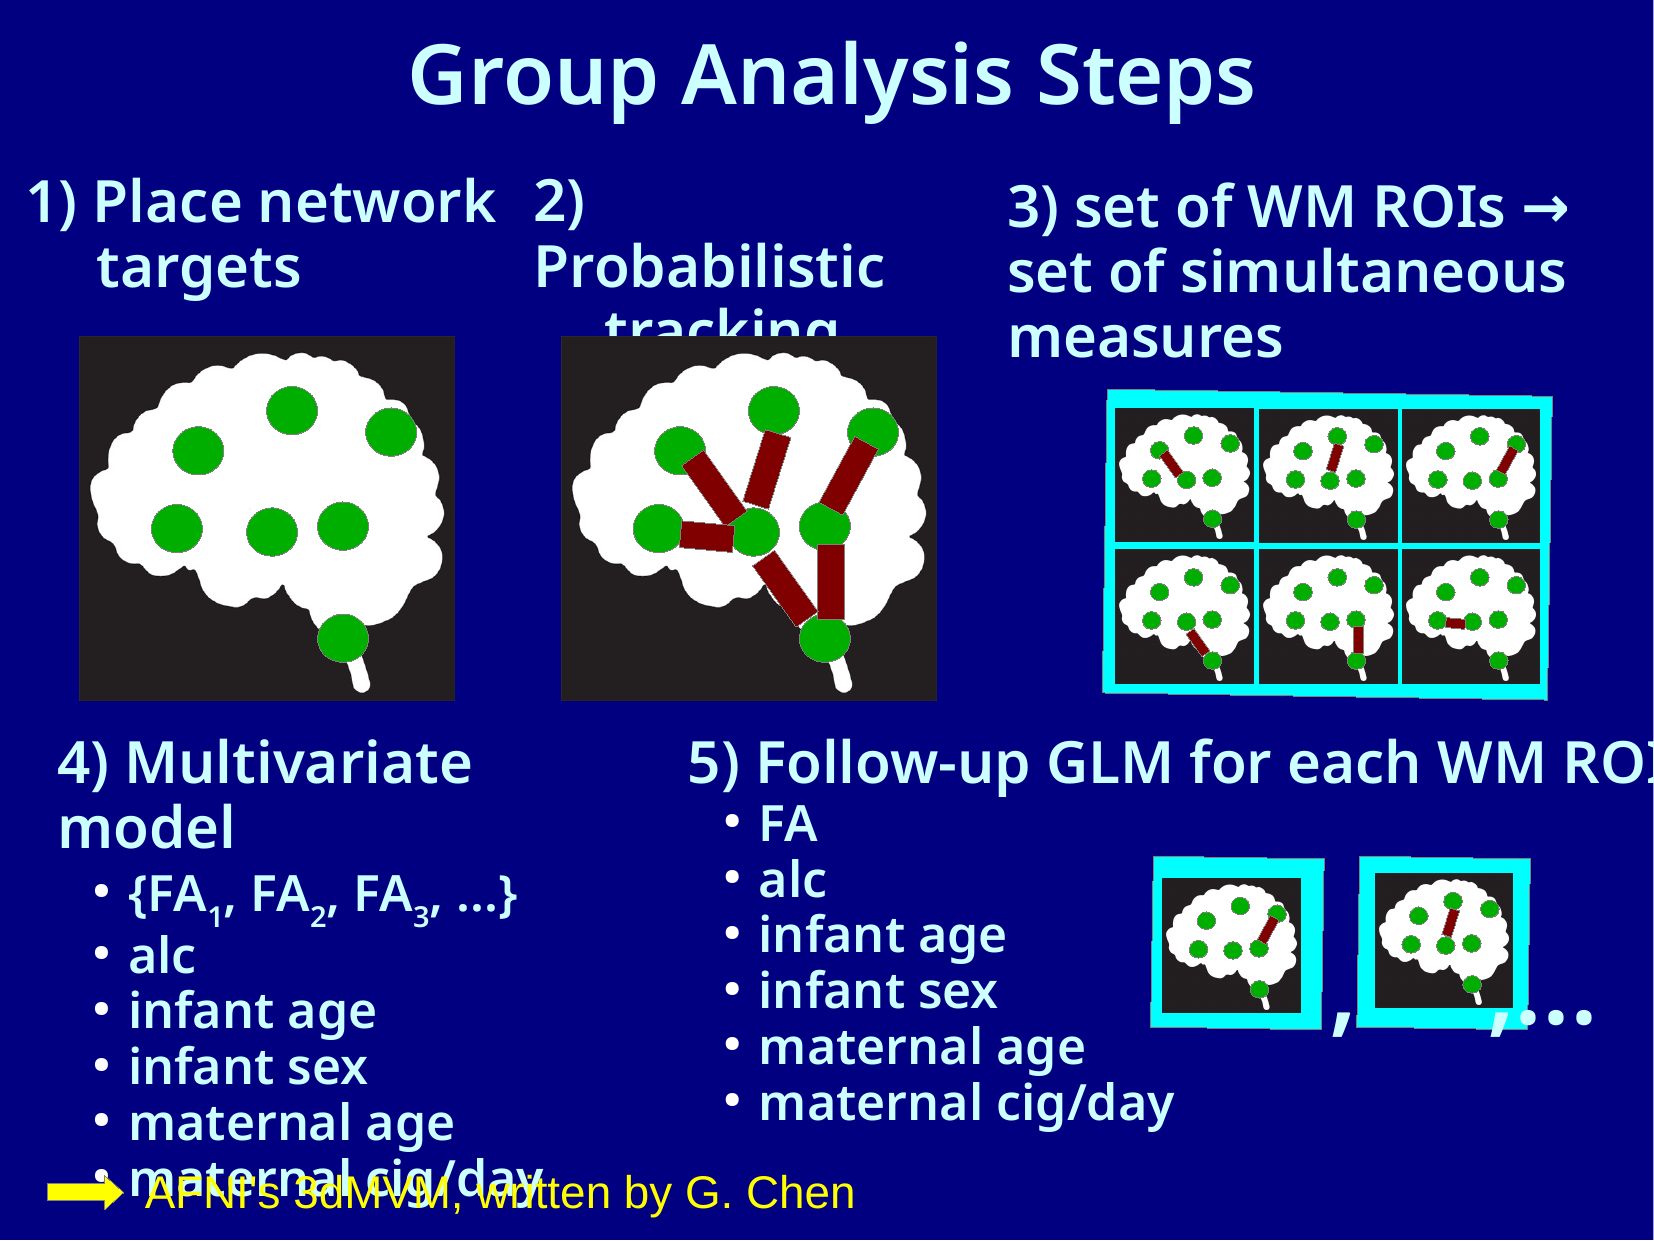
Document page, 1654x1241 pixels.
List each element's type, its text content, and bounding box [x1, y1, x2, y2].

picture [1259, 409, 1398, 543]
picture [561, 336, 937, 701]
text_box 2) Probabilistic tracking [518, 159, 960, 337]
text_box [47, 1175, 124, 1210]
text_box [1358, 856, 1531, 924]
text_box [1102, 389, 1553, 701]
text_box [151, 504, 203, 553]
picture [1375, 873, 1513, 924]
picture [1402, 549, 1540, 684]
text_box [365, 407, 417, 457]
text_box 4) Multivariate model {FA1, FA2, FA3, ...} alc infant age infant sex maternal age maternal cig/day [42, 720, 681, 1104]
text_box [246, 507, 298, 557]
text_box [1409, 906, 1429, 924]
text_box [266, 386, 318, 435]
text_box 5) Follow-up GLM for each WM ROI FA alc infant age infant sex maternal age maternal cig/day [673, 721, 1654, 1105]
text_box 3) set of WM ROIs → set of simultaneous measures [992, 165, 1654, 324]
text_box [172, 426, 224, 475]
text_box AFNI's 3dMVM, written by G. Chen [129, 1159, 872, 1226]
text_box [317, 501, 369, 551]
text_box [1443, 892, 1463, 924]
text_box [1150, 856, 1325, 1030]
title Group Analysis Steps [0, 5, 1654, 142]
picture [1115, 549, 1254, 684]
picture [1402, 409, 1540, 543]
text_box [633, 386, 899, 663]
picture [1115, 408, 1254, 542]
text_box 1) Place network targets [10, 159, 518, 226]
picture [1259, 549, 1398, 684]
picture [1162, 878, 1301, 1013]
text_box [317, 614, 369, 663]
picture [79, 336, 455, 701]
text_box , ,... [1314, 924, 1654, 1072]
text_box [1480, 900, 1500, 918]
